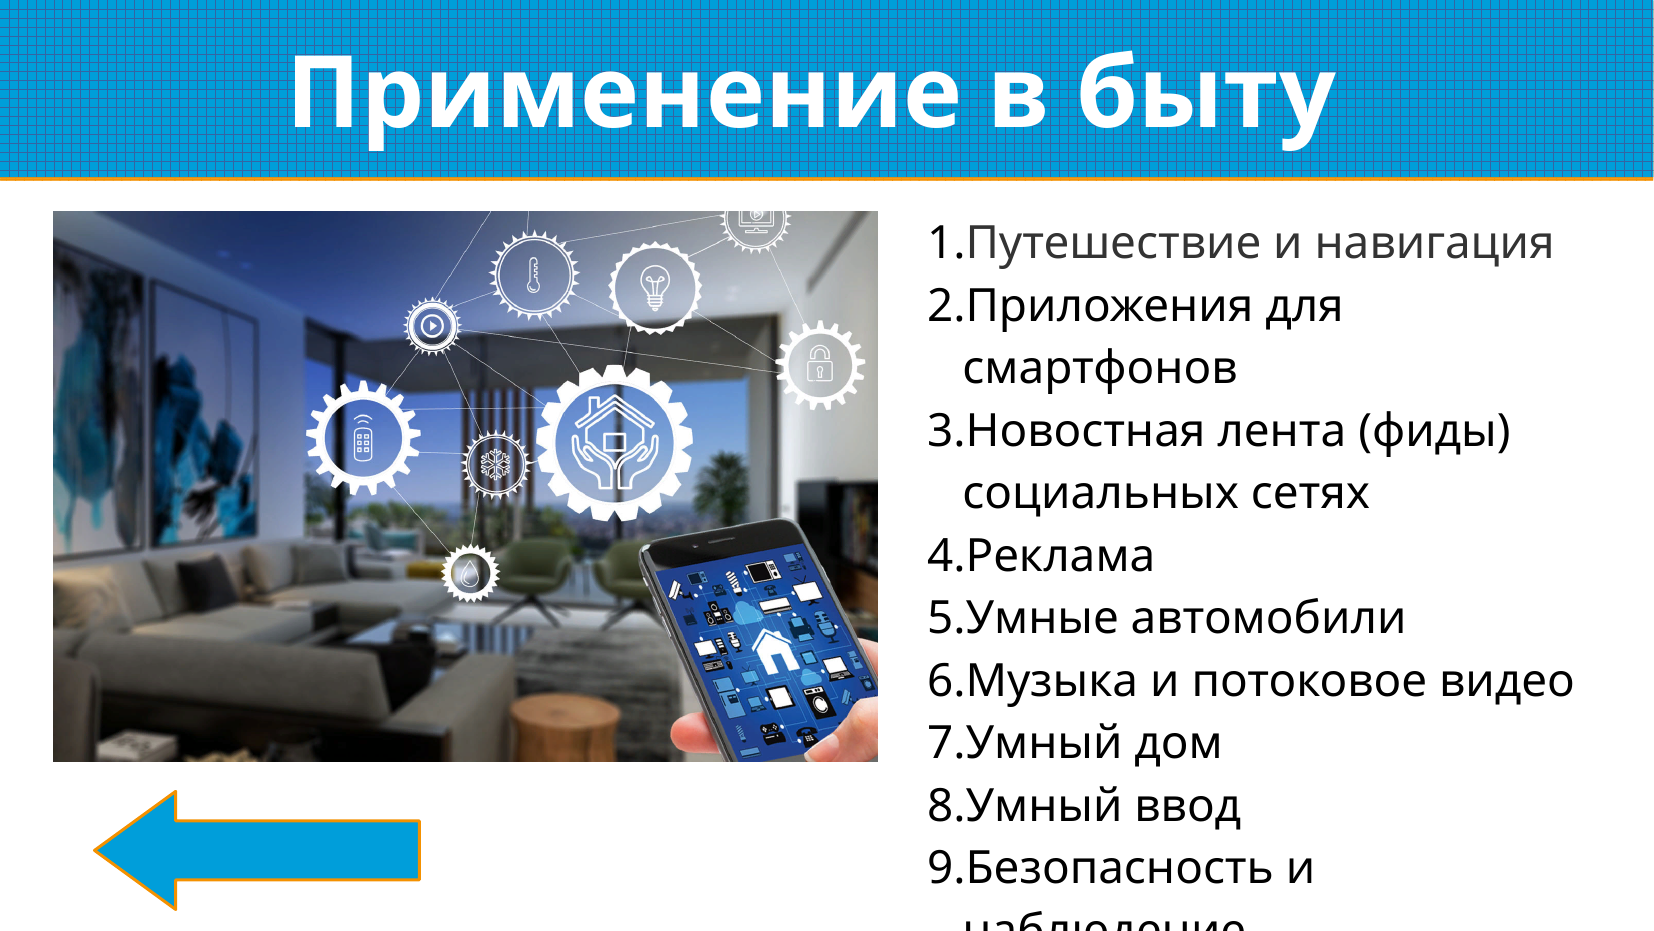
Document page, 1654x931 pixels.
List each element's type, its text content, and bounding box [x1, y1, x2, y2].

picture [53, 211, 878, 762]
text_box [94, 791, 420, 910]
text_box Применение в быту [118, 0, 1506, 236]
text_box Путешествие и навигация Приложения для смартфонов Новостная лента (фиды) социальных сетях Реклама Умные автомобили Музыка и потоковое видео Умный дом Умный ввод Безопасность и наблюдение [921, 207, 1601, 931]
